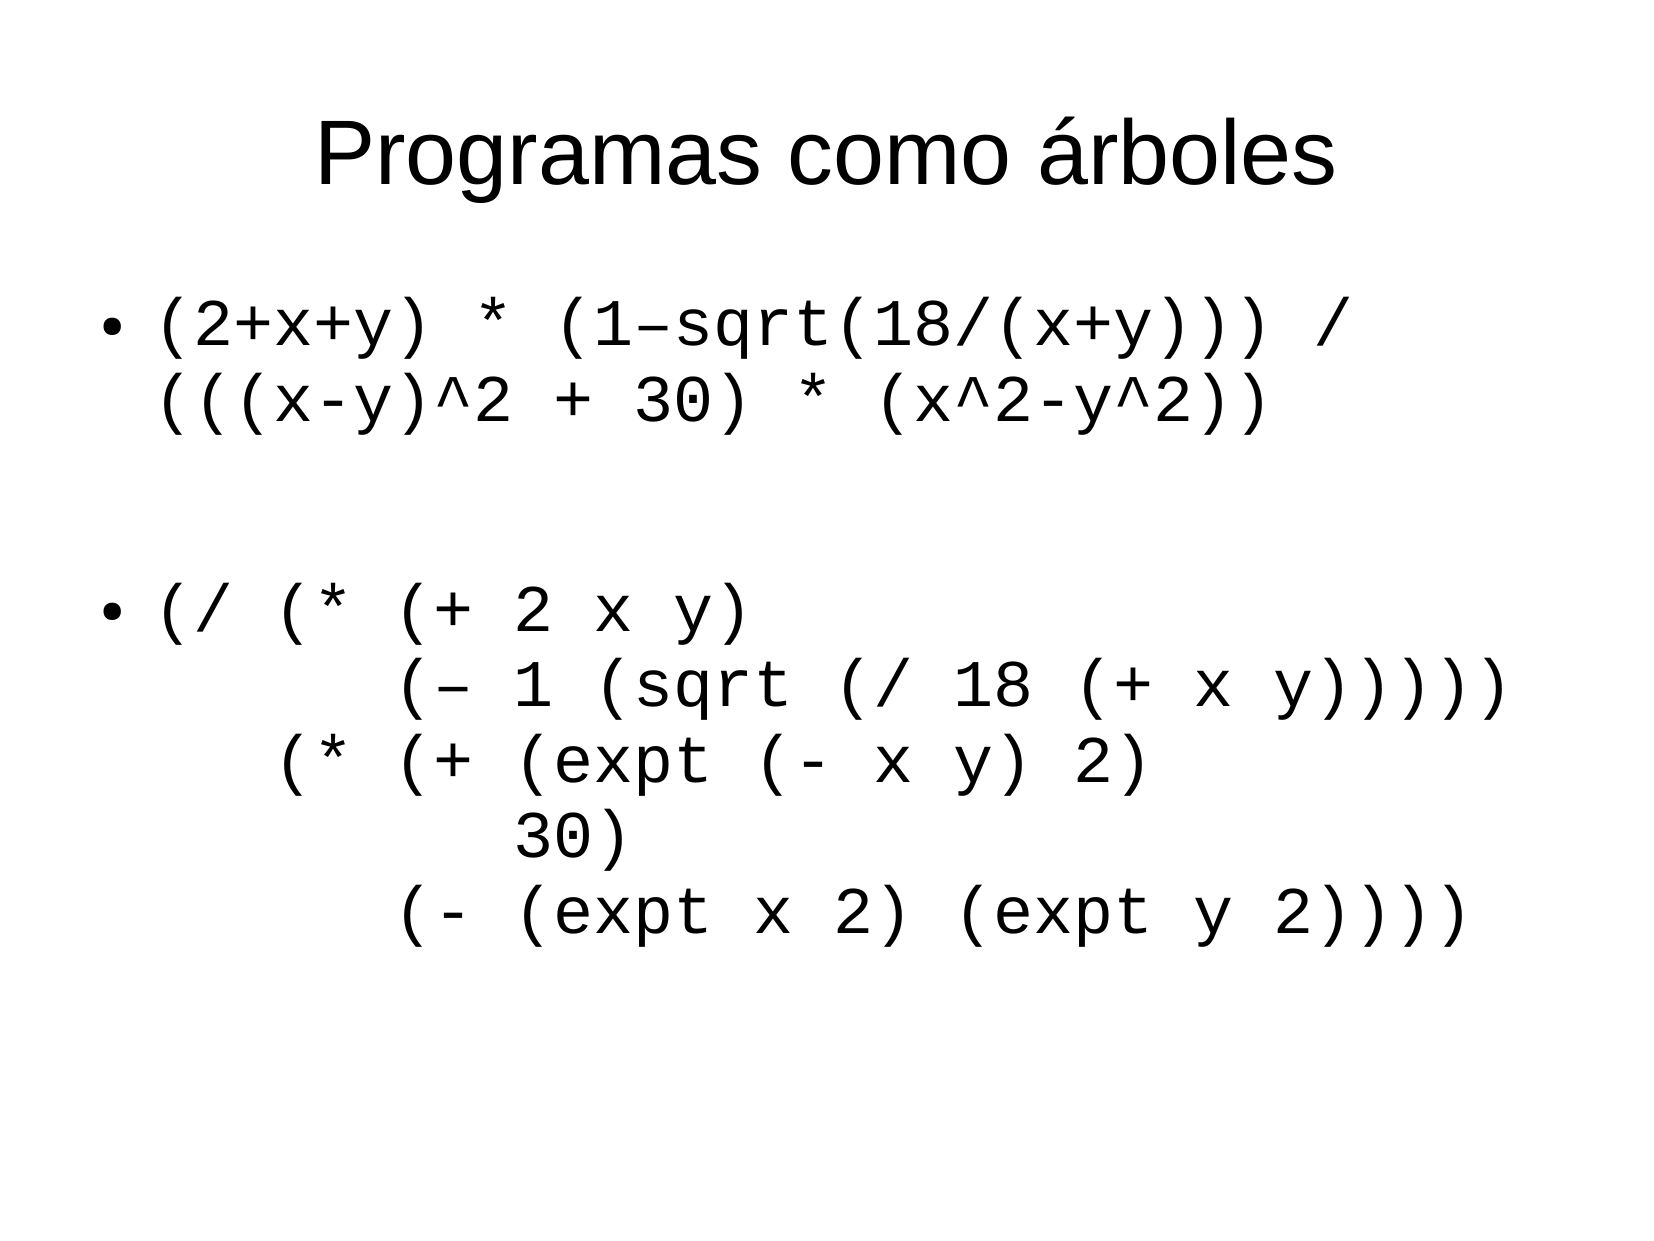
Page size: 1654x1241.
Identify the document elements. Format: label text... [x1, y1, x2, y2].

list (2+x+y) * (1–sqrt(18/(x+y))) / (((x-y)^2 + 30) * (x^2-y^2)) (/ (* (+ 2 x y) (– 1 (sqrt (/ 18 (+ x y))))) (* (+ (expt (- x y) 2) 30) (- (expt x 2) (expt y 2)))) [82, 290, 1571, 1010]
title Programas como árboles [82, 49, 1571, 257]
